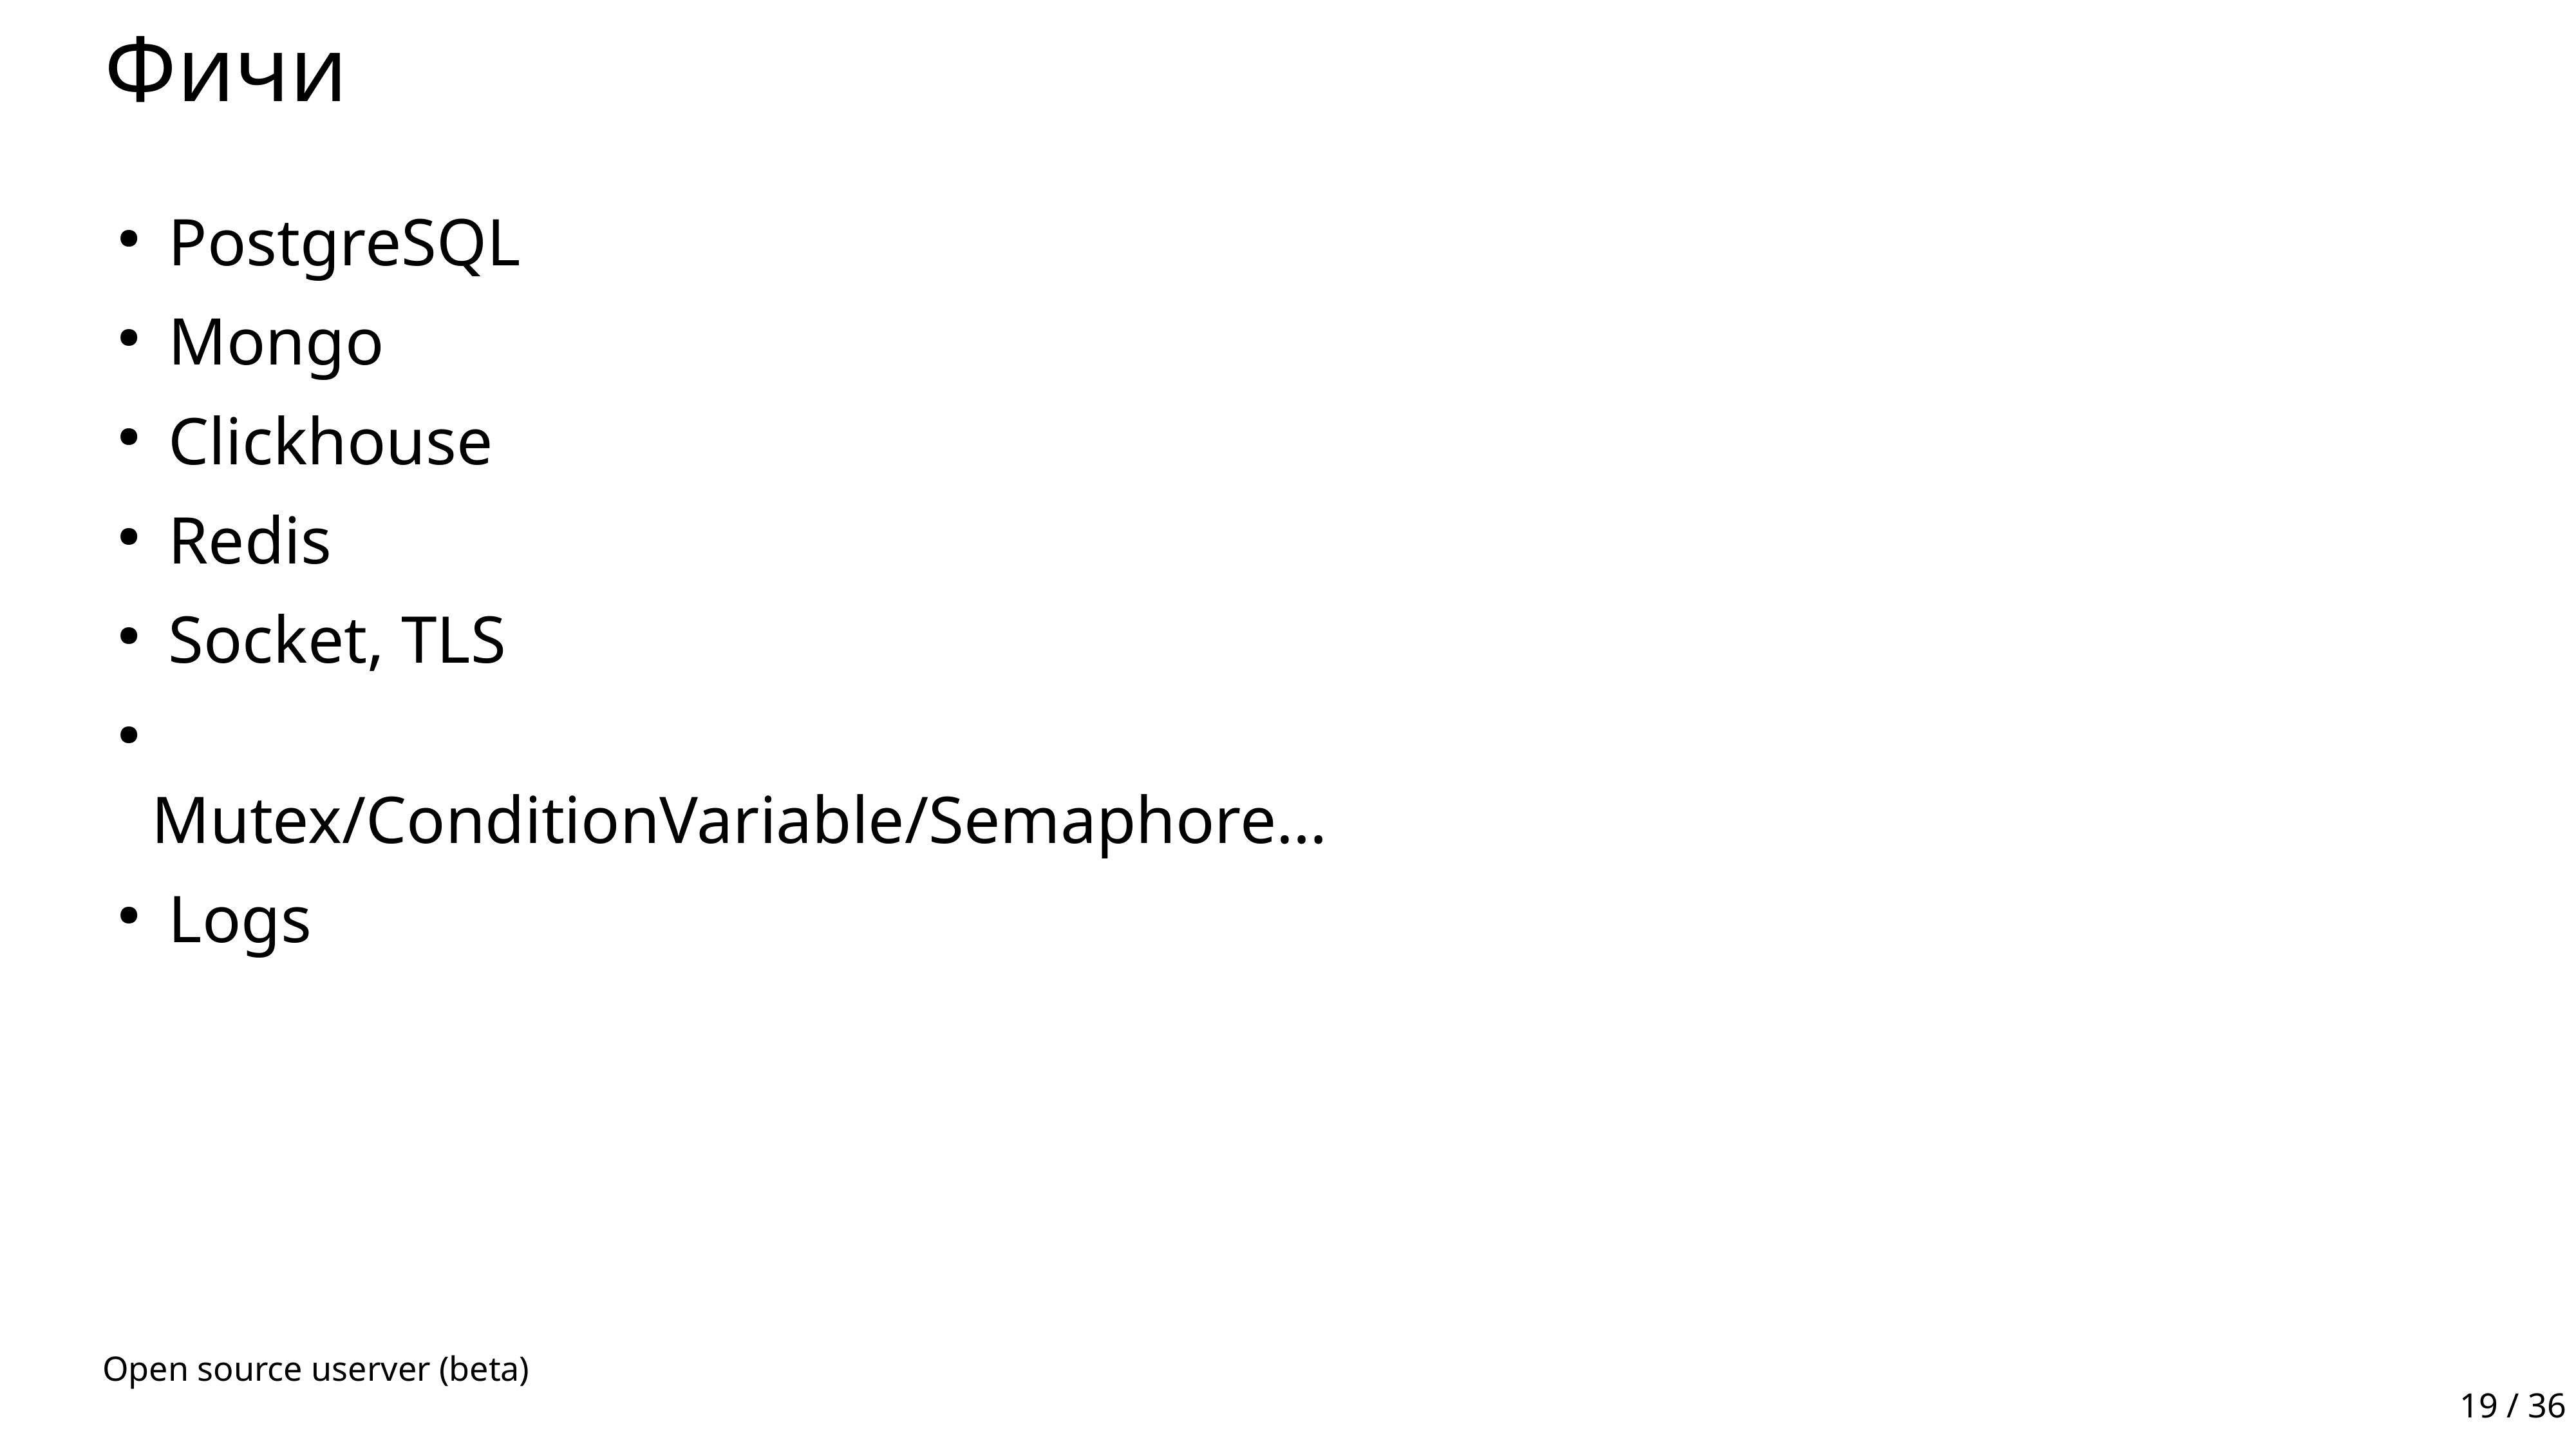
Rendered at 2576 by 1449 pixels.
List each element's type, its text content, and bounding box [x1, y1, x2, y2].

list <number> / 36 [1479, 1376, 2576, 1431]
list PostgreSQL Mongo Clickhouse Redis Socket, TLS Mutex/ConditionVariable/Semaphore… Logs [97, 193, 1343, 1361]
title Фичи [95, 19, 2576, 155]
list Open source userver (beta) [93, 1338, 1190, 1393]
